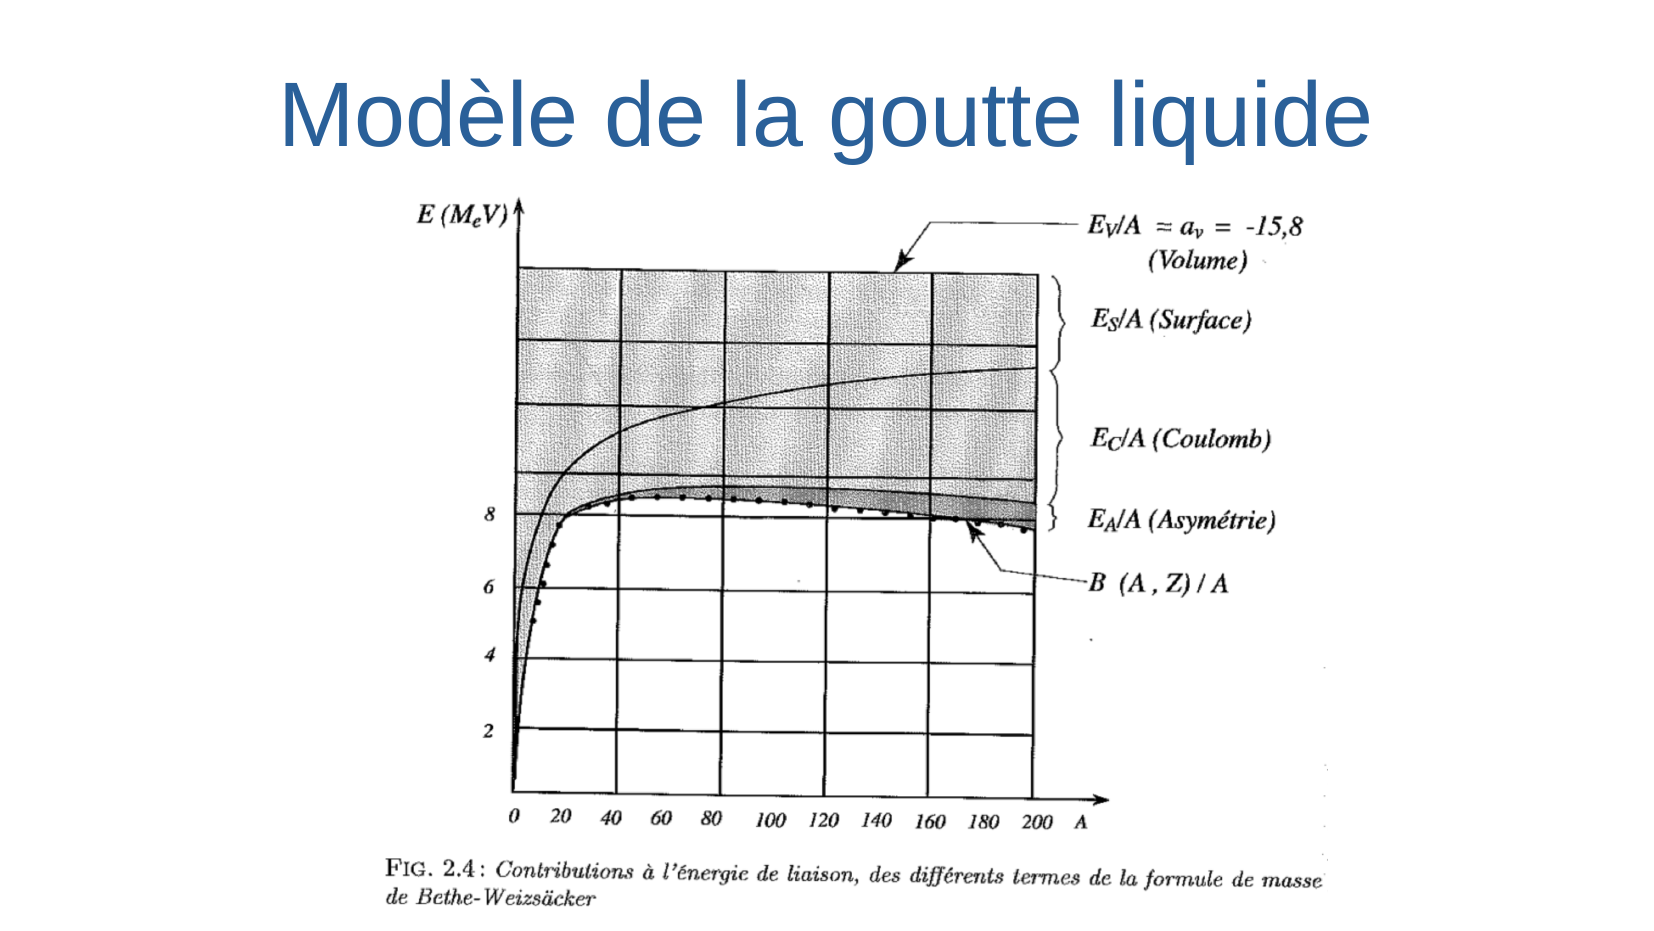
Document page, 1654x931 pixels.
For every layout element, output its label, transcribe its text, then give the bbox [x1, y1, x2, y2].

picture [383, 174, 1328, 927]
title Modèle de la goutte liquide [82, 37, 1571, 193]
